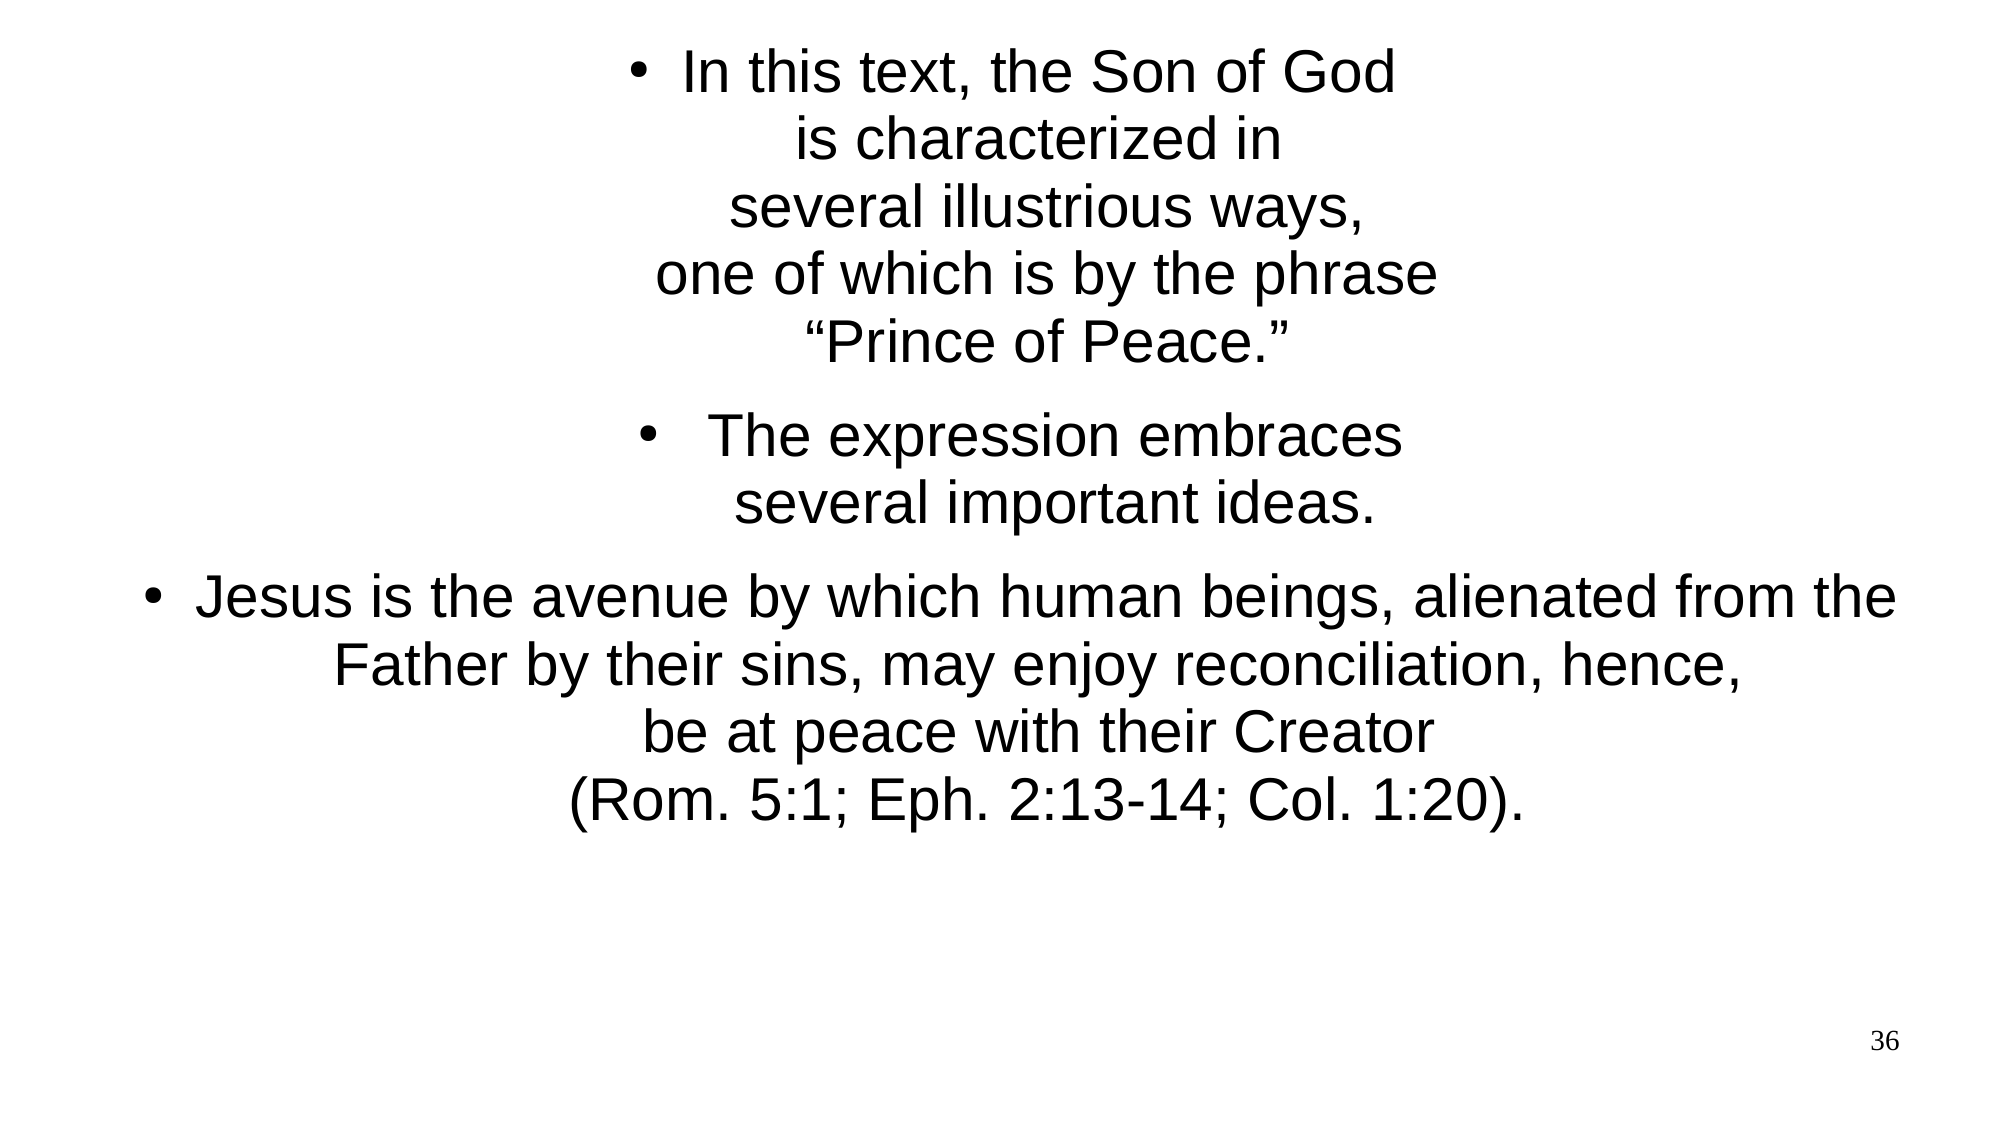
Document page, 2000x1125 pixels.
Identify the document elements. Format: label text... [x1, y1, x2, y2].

list In this text, the Son of God is characterized in several illustrious ways, one of which is by the phrase “Prince of Peace.” The expression embraces several important ideas. Jesus is the avenue by which human beings, alienated from the Father by their sins, may enjoy reconciliation, hence, be at peace with their Creator (Rom. 5:1; Eph. 2:13-14; Col. 1:20). [37, 37, 1988, 1088]
